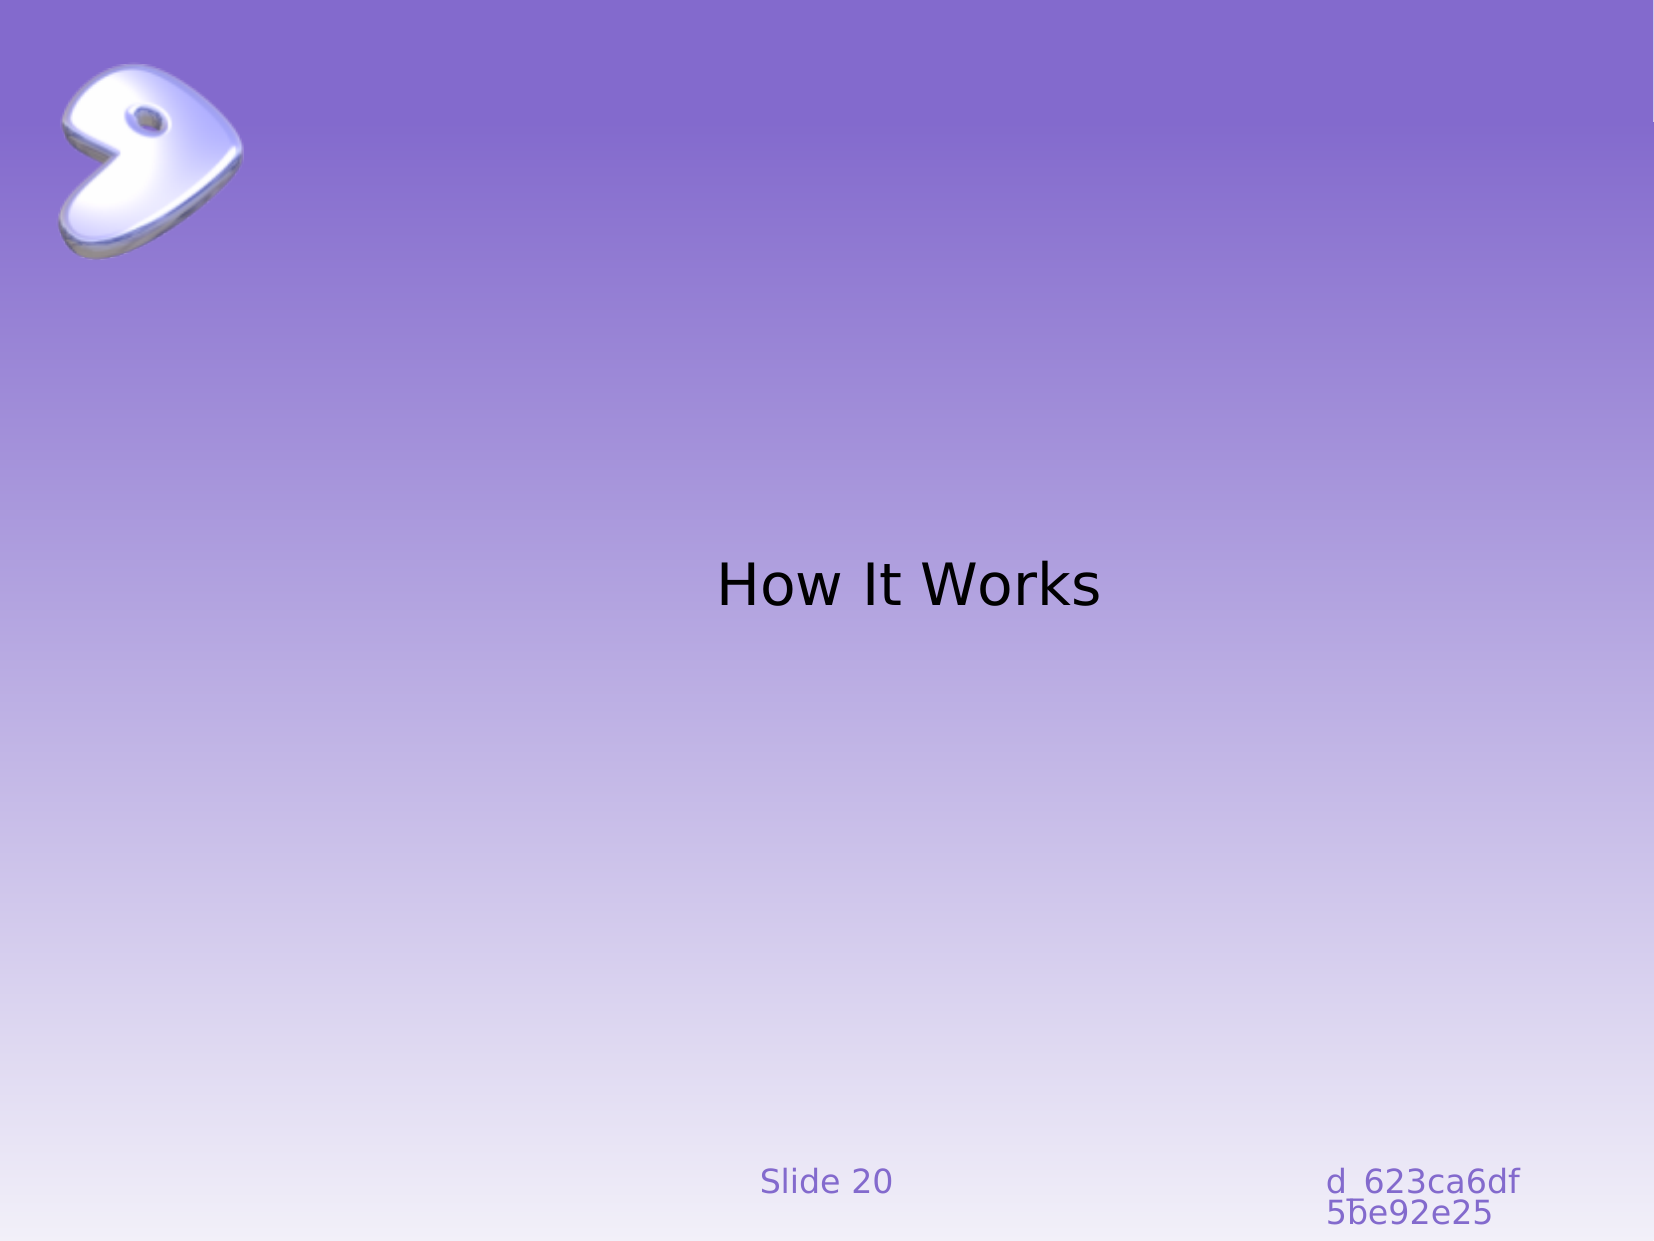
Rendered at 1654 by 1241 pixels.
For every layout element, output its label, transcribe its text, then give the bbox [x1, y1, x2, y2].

subtitle How It Works [288, 44, 1531, 1127]
picture [49, 61, 248, 266]
